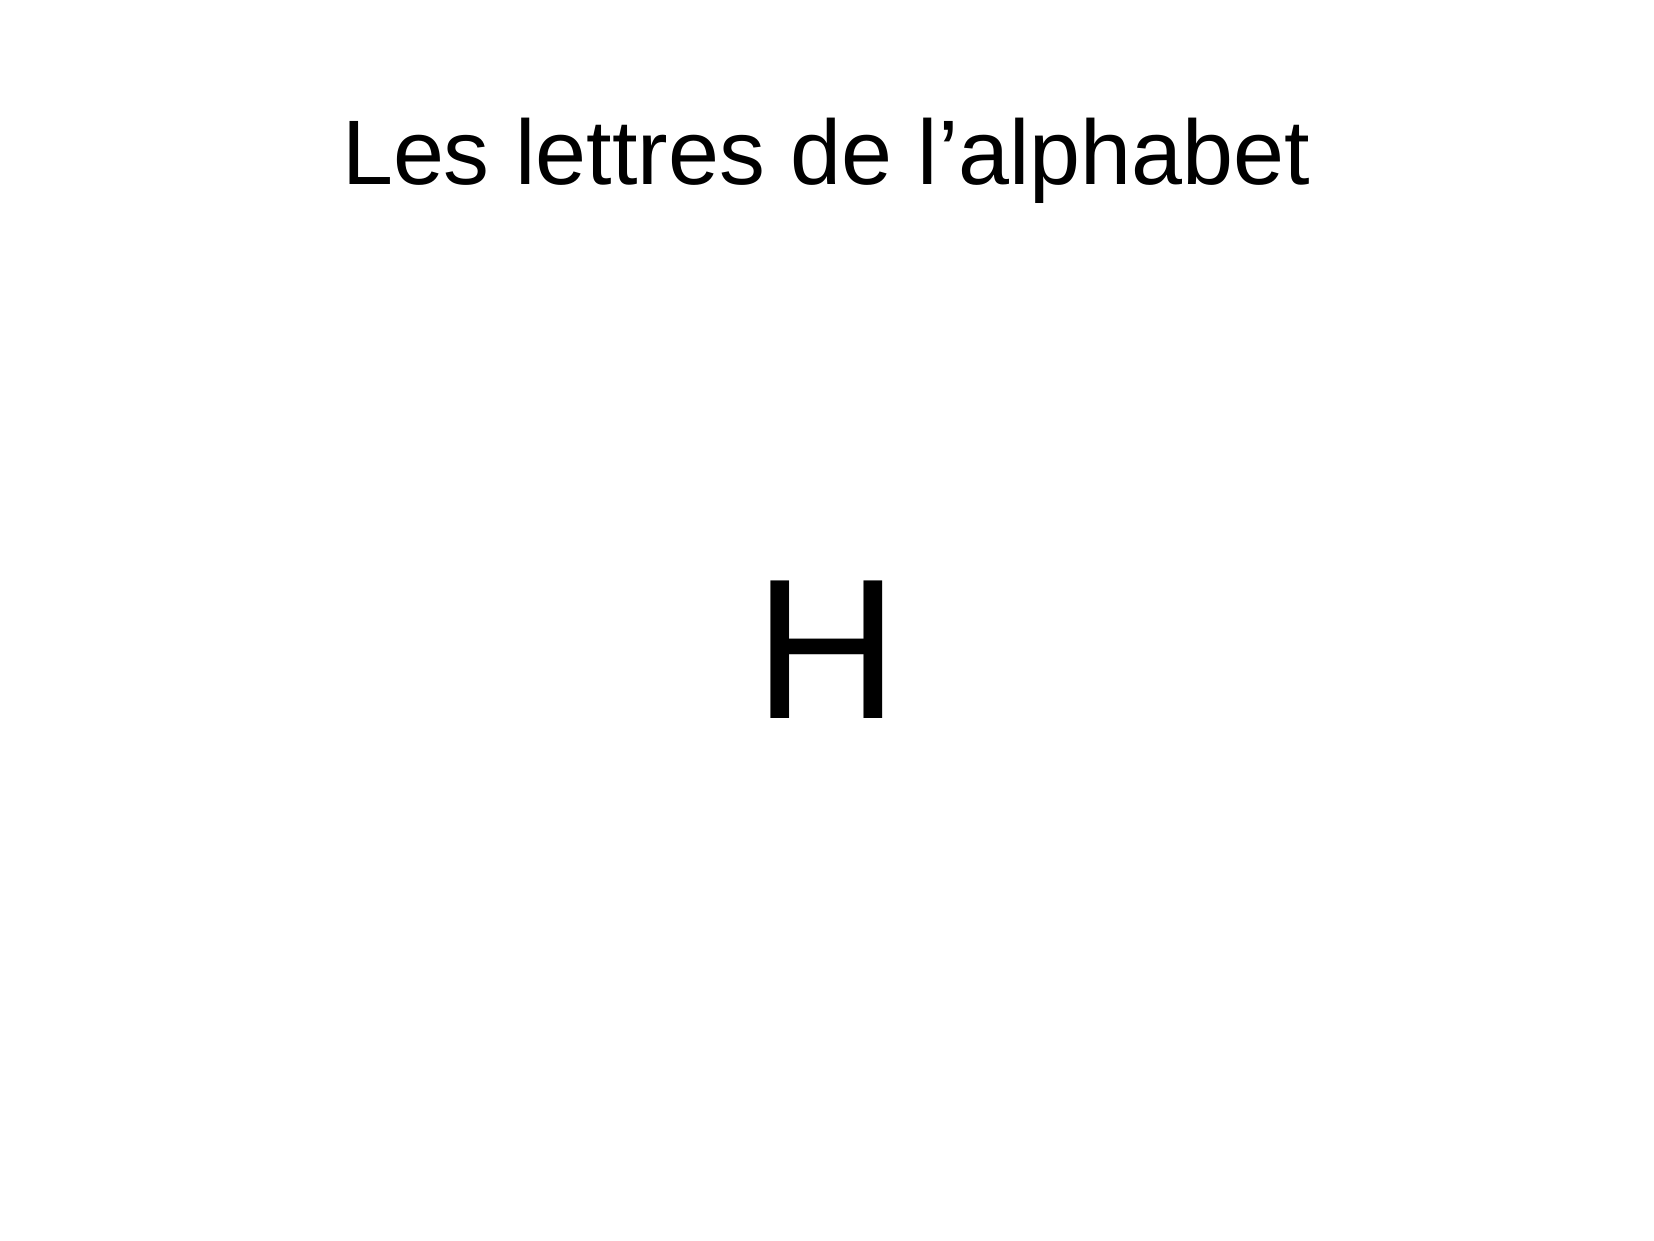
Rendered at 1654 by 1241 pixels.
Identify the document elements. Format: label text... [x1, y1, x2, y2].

title Les lettres de l’alphabet [82, 49, 1571, 257]
subtitle H [82, 290, 1571, 1010]
